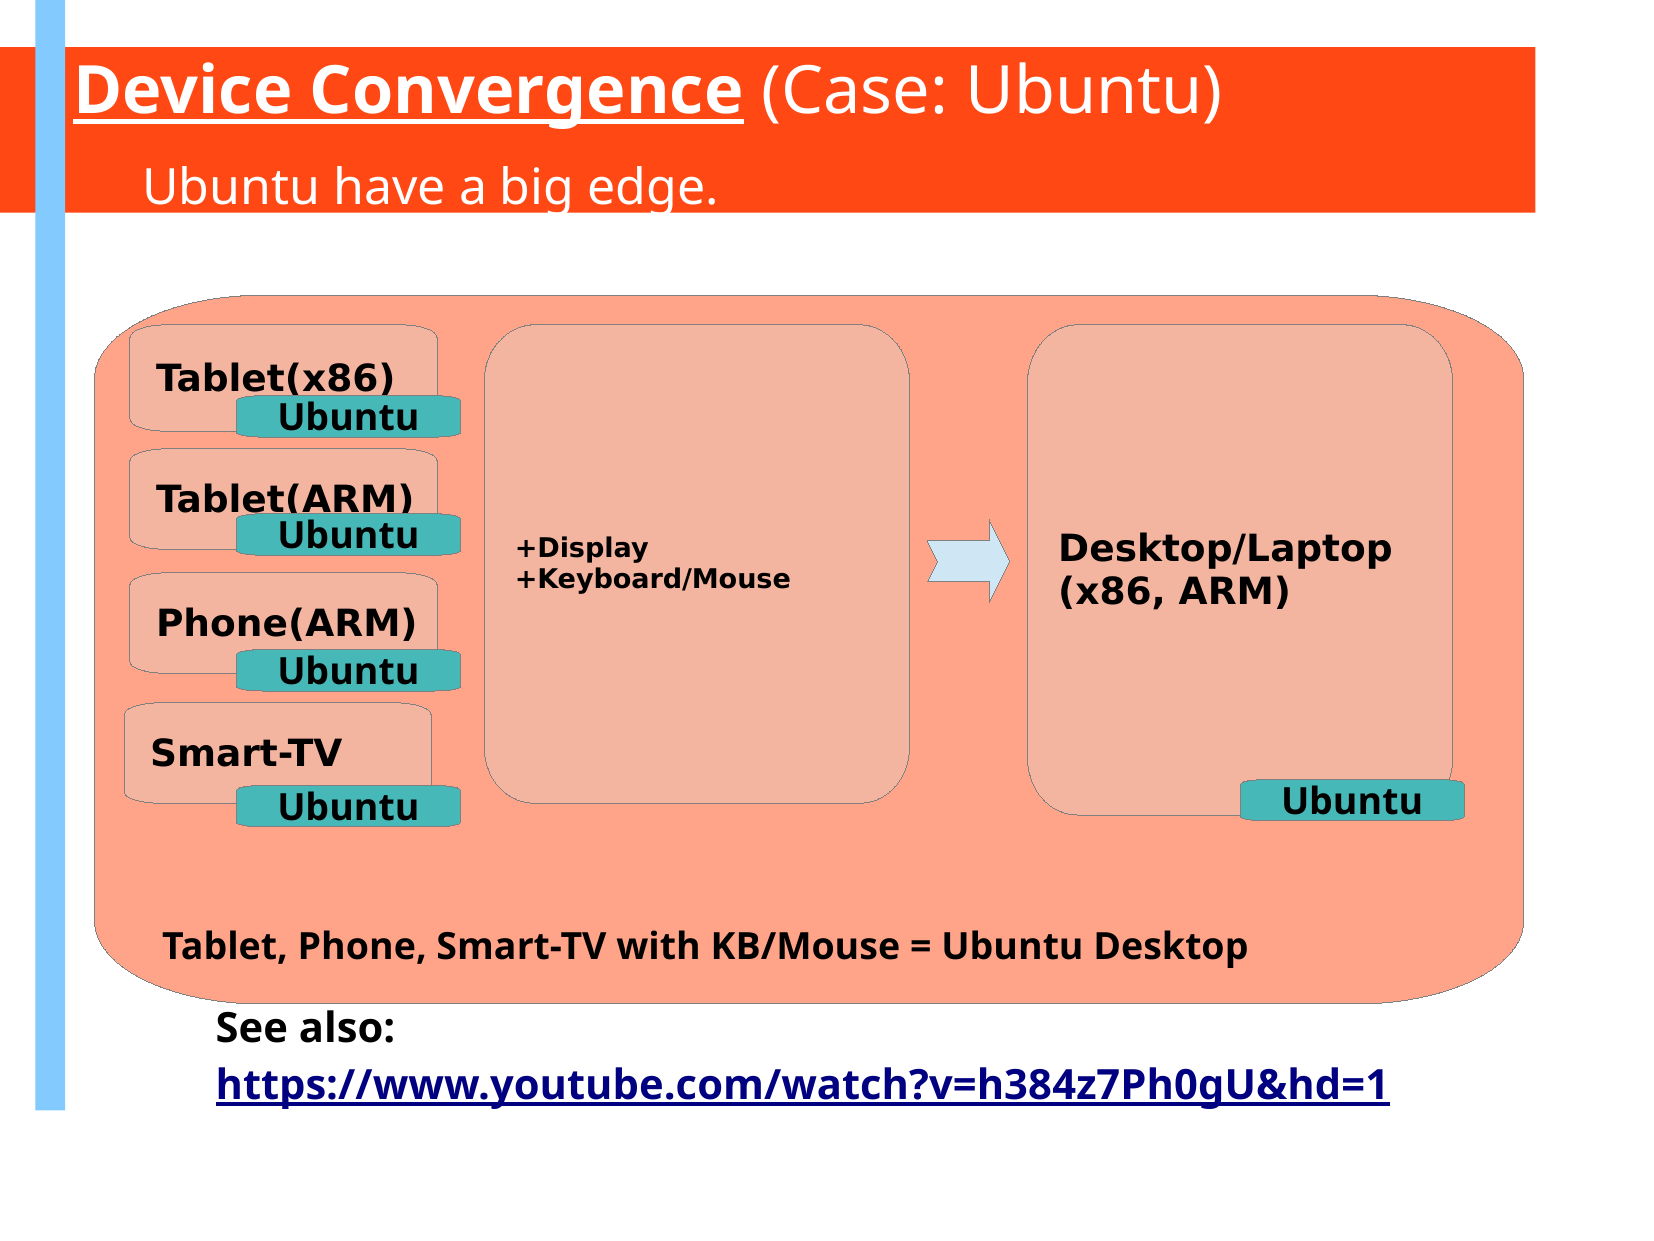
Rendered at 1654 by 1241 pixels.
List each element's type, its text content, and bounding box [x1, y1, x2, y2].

text_box Phone(ARM) [129, 572, 438, 674]
text_box Smart-TV [124, 702, 432, 804]
text_box Ubuntu [1240, 779, 1465, 821]
text_box Tablet(x86) [129, 324, 438, 432]
text_box [927, 519, 1010, 603]
text_box Ubuntu [236, 513, 461, 556]
text_box Ubuntu [236, 649, 461, 692]
text_box Desktop/Laptop (x86, ARM) [1027, 324, 1453, 816]
text_box Tablet(ARM) [129, 448, 438, 550]
text_box See also: https://www.youtube.com/watch?v=h384z7Ph0gU&hd=1 [165, 971, 1491, 1208]
text_box Ubuntu [236, 395, 461, 438]
text_box Tablet, Phone, Smart-TV with KB/Mouse = Ubuntu Desktop [94, 295, 1524, 1004]
text_box +Display +Keyboard/Mouse [484, 324, 910, 804]
text_box Ubuntu [236, 785, 461, 827]
title Device Convergence (Case: Ubuntu) Ubuntu have a big edge. [73, 29, 1536, 237]
